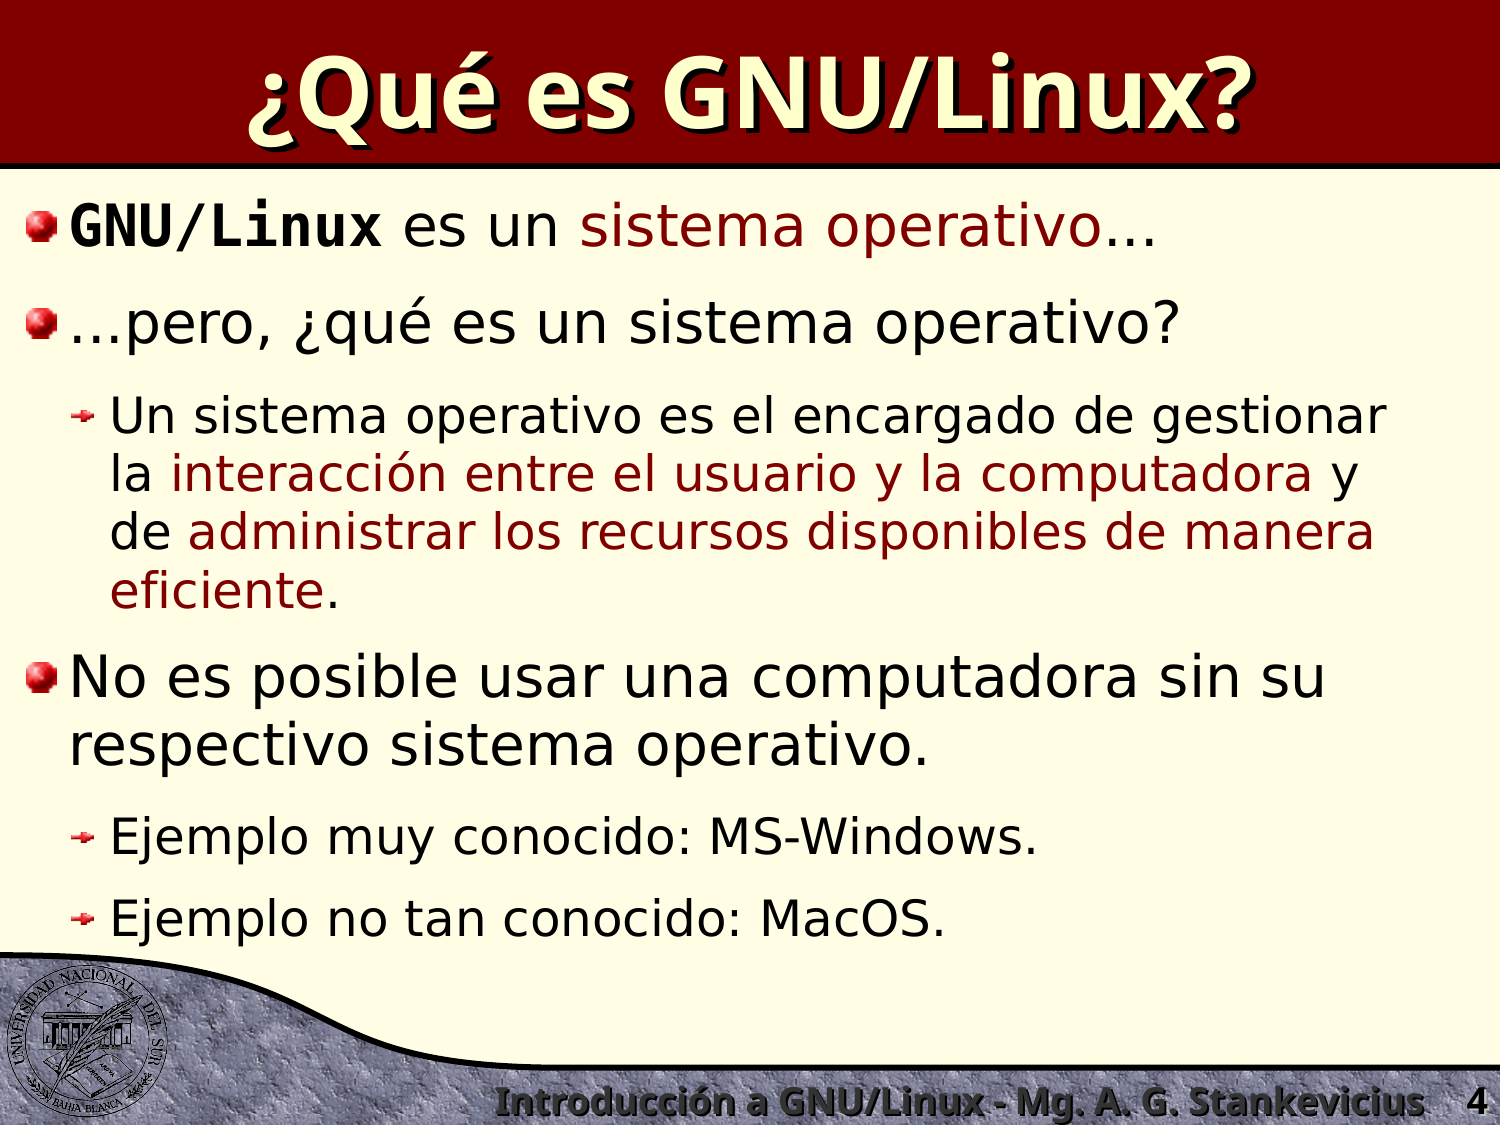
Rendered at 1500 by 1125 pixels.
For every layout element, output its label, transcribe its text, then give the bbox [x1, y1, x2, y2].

list GNU/Linux es un sistema operativo... ...pero, ¿qué es un sistema operativo? Un sistema operativo es el encargado de gestionar la interacción entre el usuario y la computadora y de administrar los recursos disponibles de manera eficiente. No es posible usar una computadora sin su respectivo sistema operativo. Ejemplo muy conocido: MS-Windows. Ejemplo no tan conocido: MacOS. [11, 192, 1486, 952]
picture [0, 956, 1500, 1125]
picture [1059, 1100, 1065, 1110]
title ¿Qué es GNU/Linux? [15, 12, 1485, 153]
